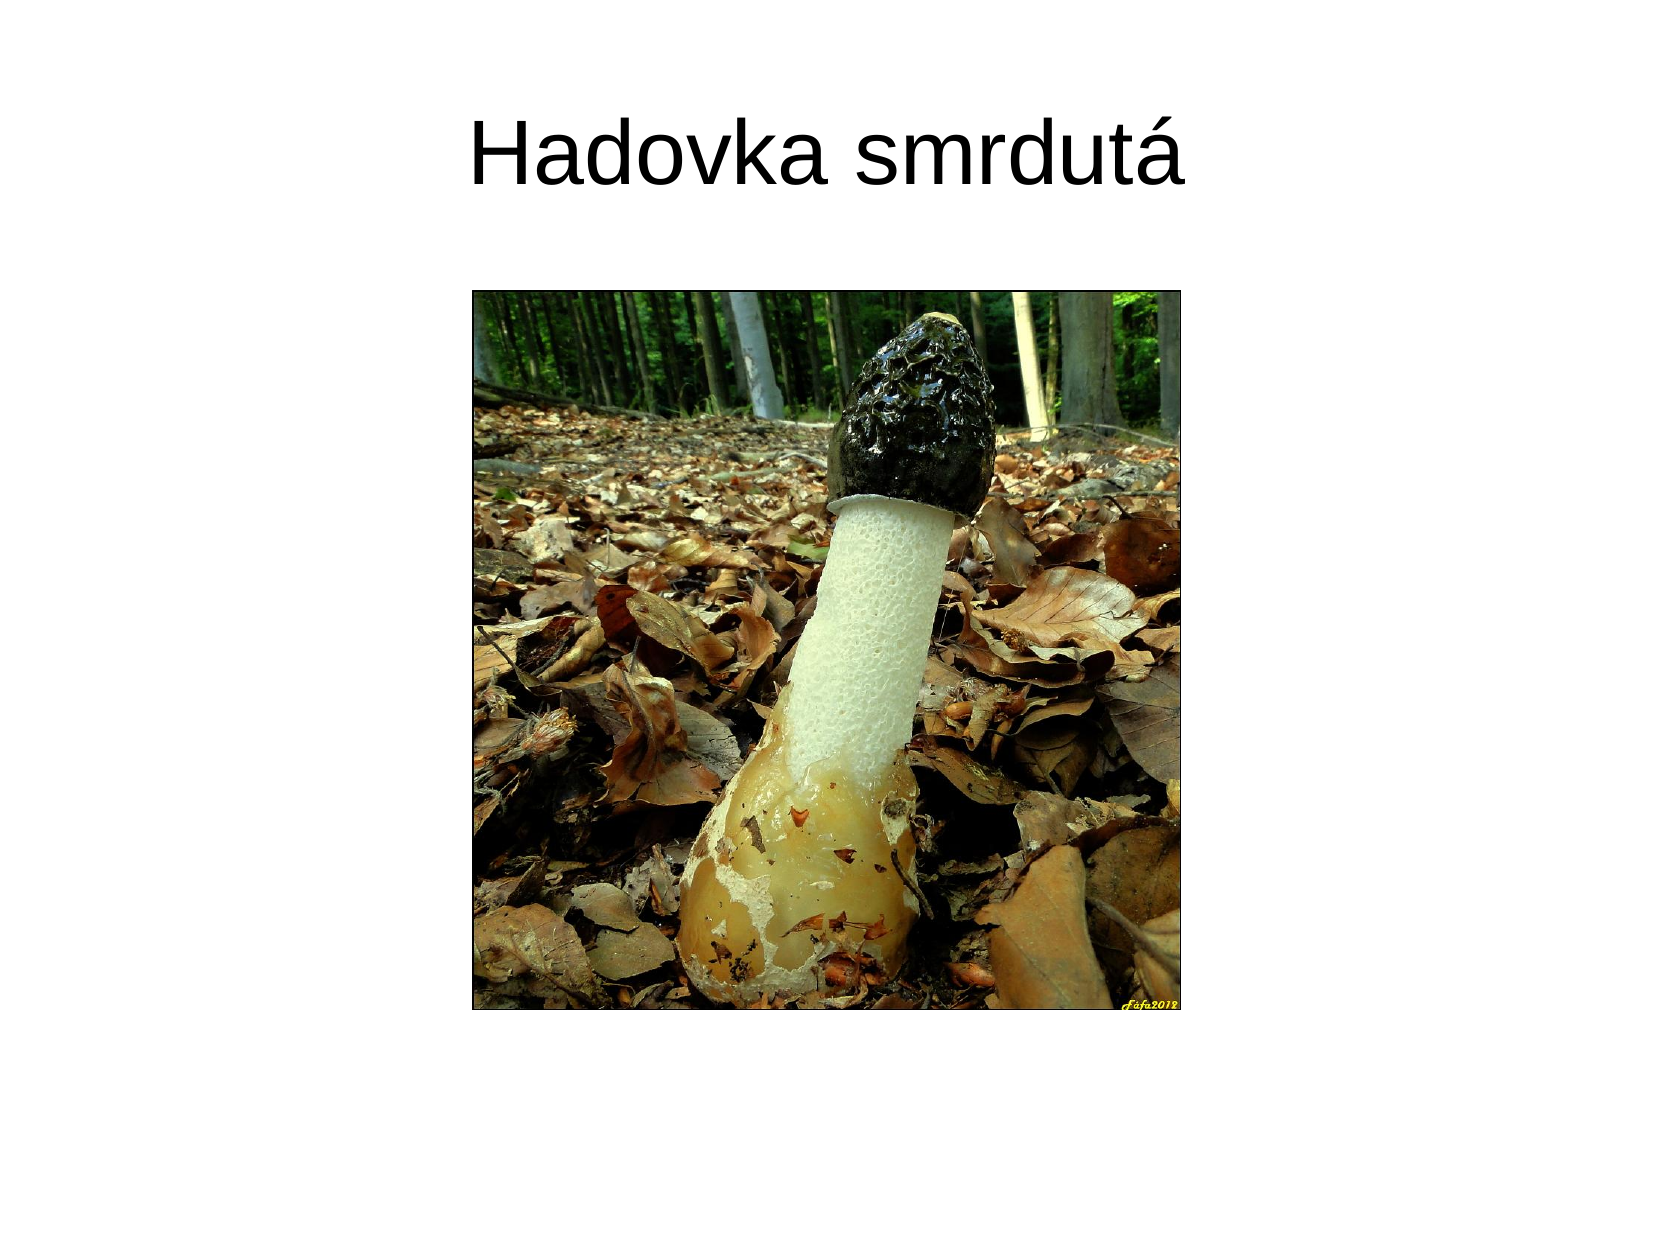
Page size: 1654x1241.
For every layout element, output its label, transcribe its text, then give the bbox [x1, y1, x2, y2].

title Hadovka smrdutá [82, 49, 1571, 257]
picture [472, 290, 1181, 1010]
